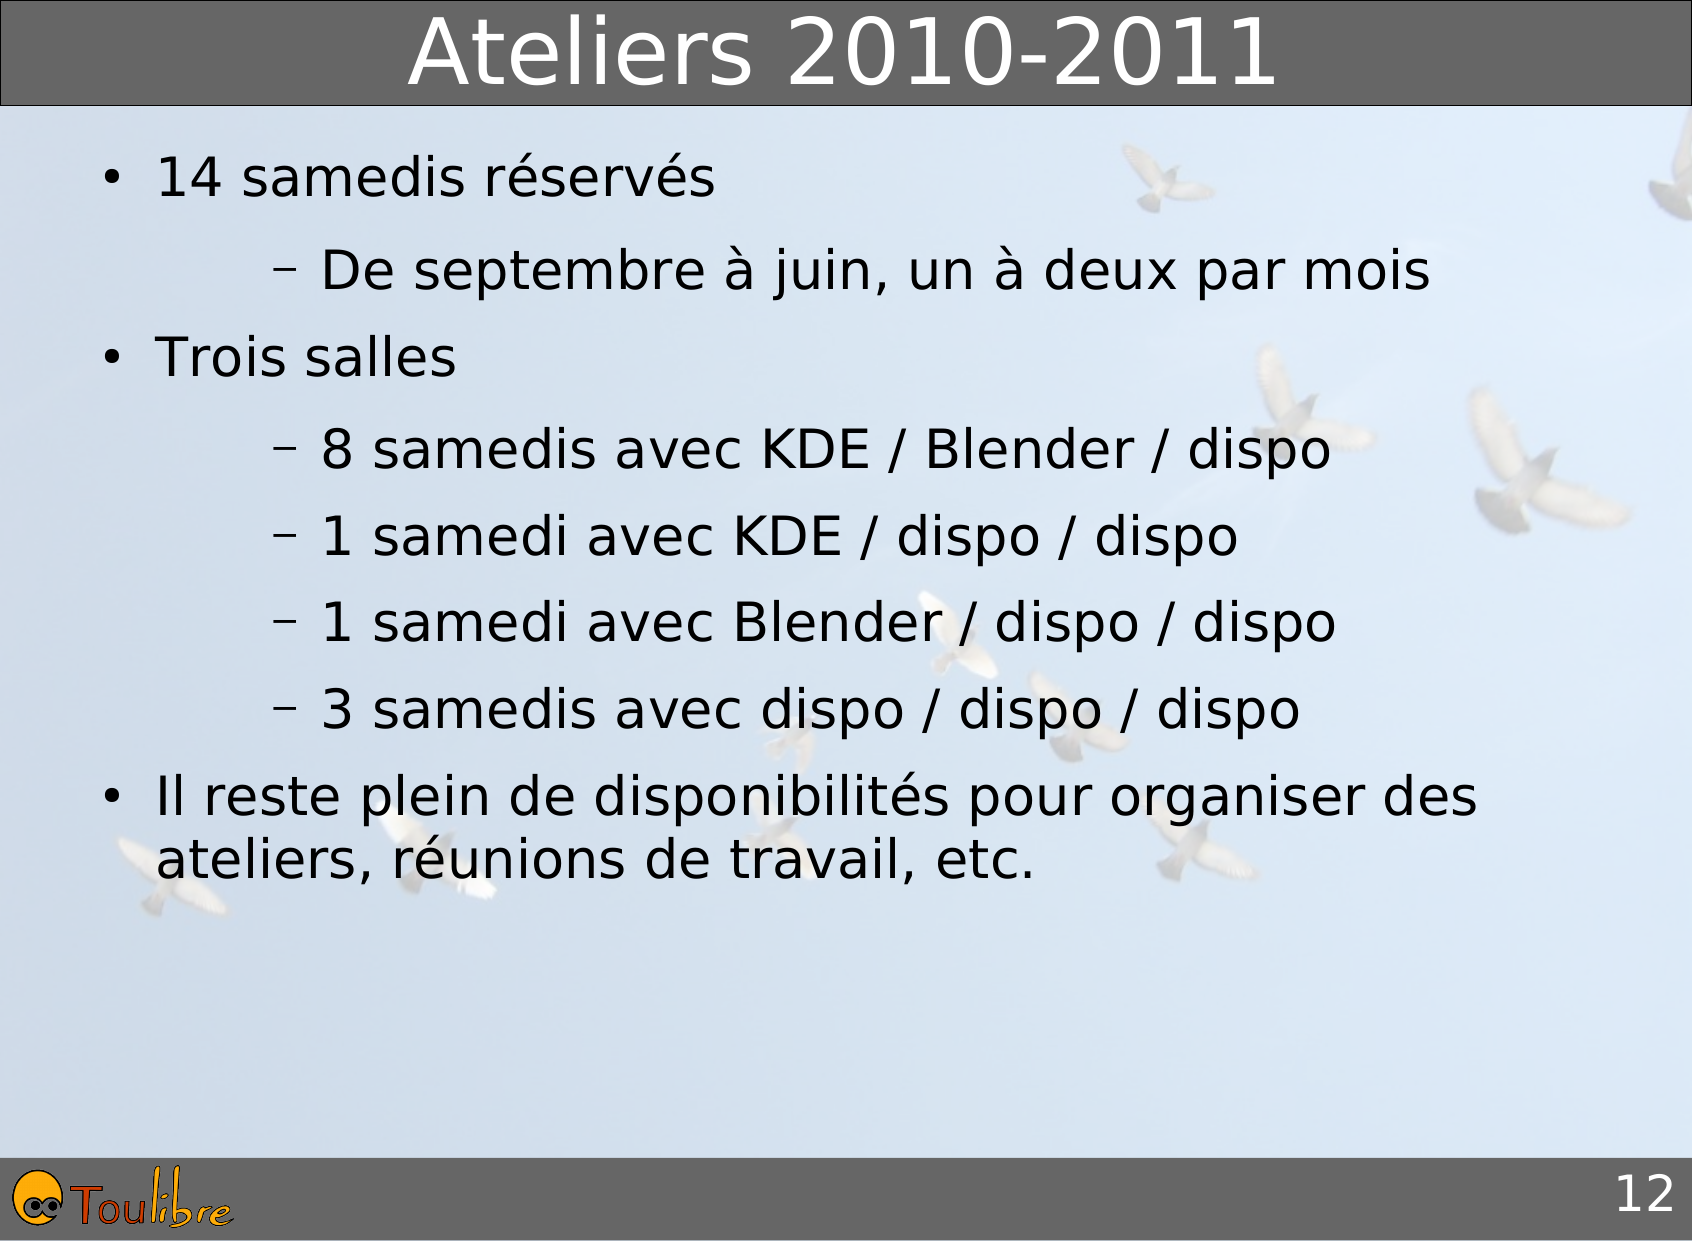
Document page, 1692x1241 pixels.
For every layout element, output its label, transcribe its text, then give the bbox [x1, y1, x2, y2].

picture [12, 1165, 234, 1228]
list 14 samedis réservés De septembre à juin, un à deux par mois Trois salles 8 samedis avec KDE / Blender / dispo 1 samedi avec KDE / dispo / dispo 1 samedi avec Blender / dispo / dispo 3 samedis avec dispo / dispo / dispo Il reste plein de disponibilités pour organiser des ateliers, réunions de travail, etc. [84, 146, 1608, 1109]
title Ateliers 2010-2011 [0, 0, 1692, 107]
